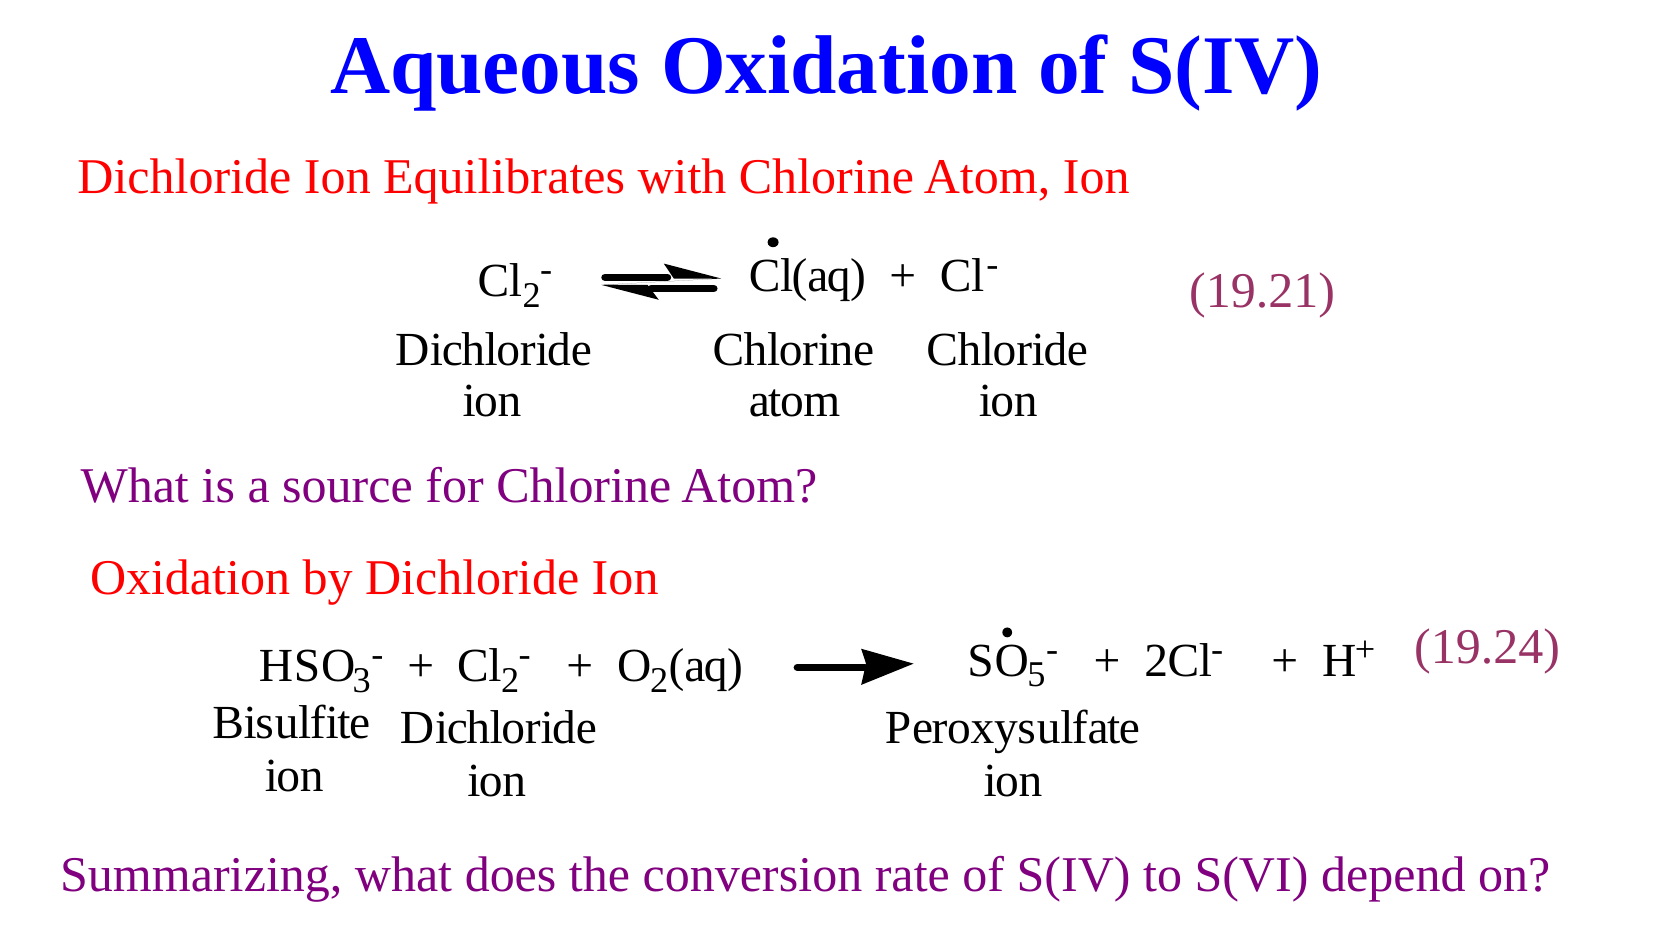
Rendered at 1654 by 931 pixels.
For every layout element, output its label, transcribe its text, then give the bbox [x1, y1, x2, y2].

chart [200, 601, 1383, 805]
text_box Summarizing, what does the conversion rate of S(IV) to S(VI) depend on? [45, 840, 1636, 916]
title Aqueous Oxidation of S(IV) [0, 0, 1654, 124]
text_box What is a source for Chlorine Atom? [65, 450, 1654, 526]
text_box Oxidation by Dichloride Ion [75, 549, 1438, 649]
text_box (19.24) [1399, 611, 1576, 694]
text_box (19.21) [1174, 255, 1351, 338]
text_box Dichloride Ion Equilibrates with Chlorine Atom, Ion [62, 148, 1425, 248]
chart [387, 205, 1102, 425]
